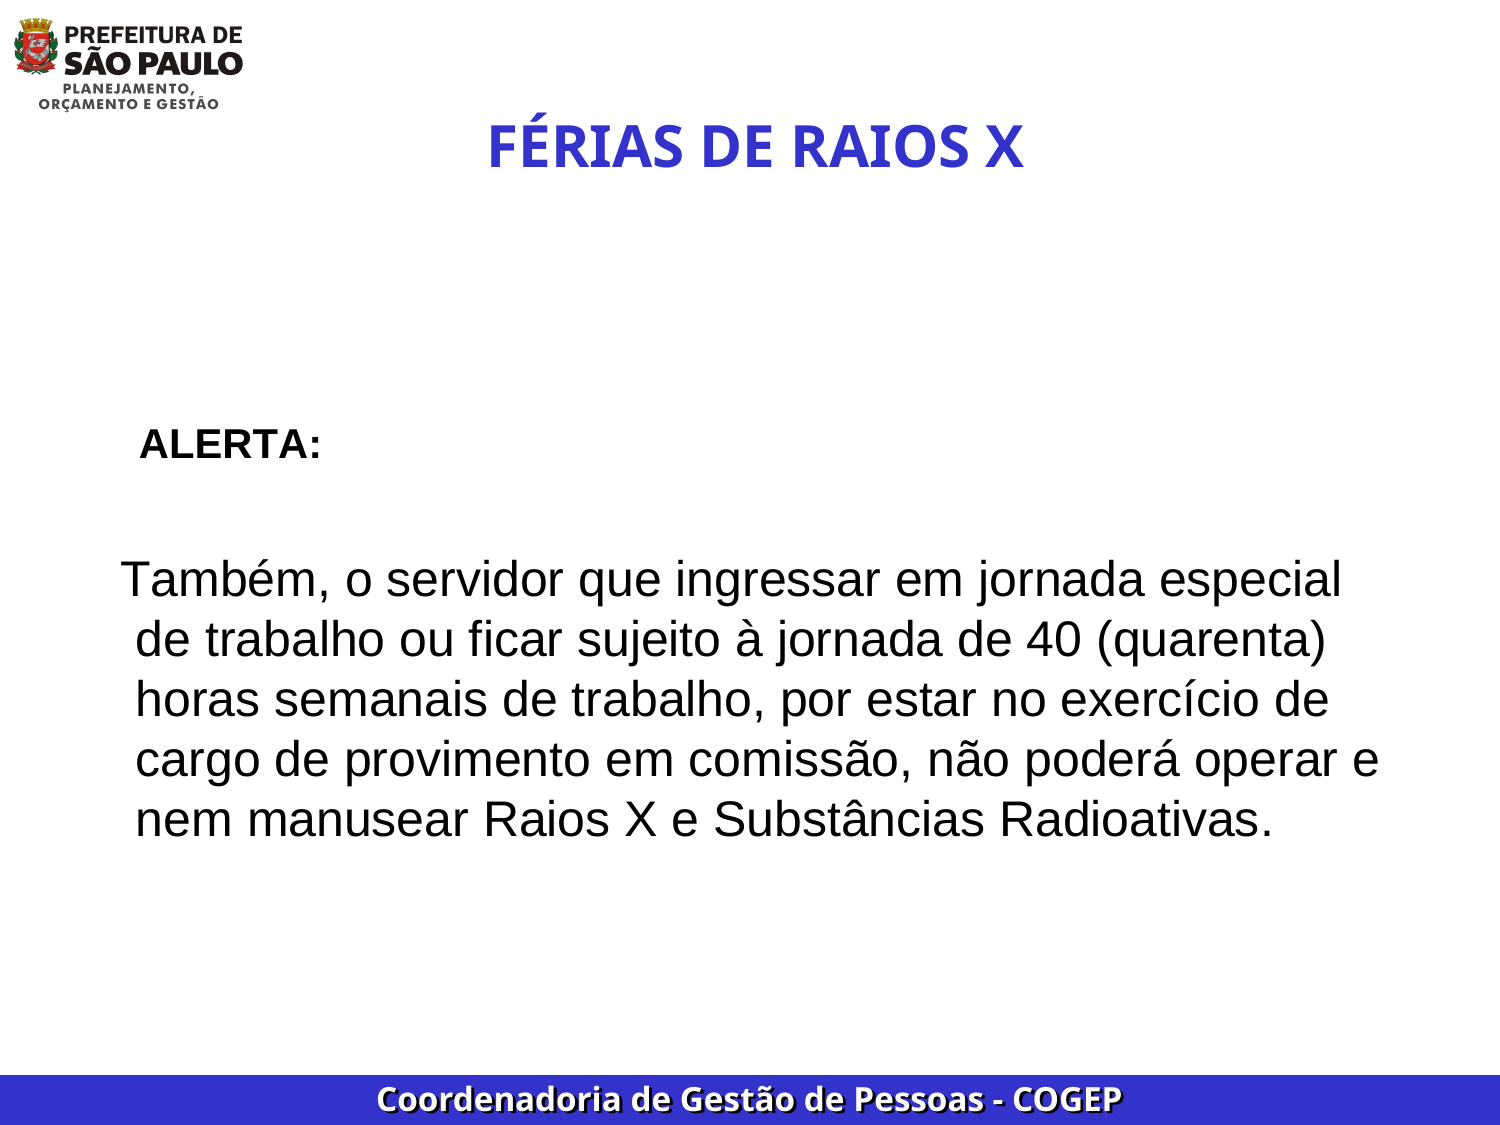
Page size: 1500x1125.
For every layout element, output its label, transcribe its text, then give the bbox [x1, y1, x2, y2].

subtitle ALERTA: Também, o servidor que ingressar em jornada especial de trabalho ou ficar sujeito à jornada de 40 (quarenta) horas semanais de trabalho, por estar no exercício de cargo de provimento em comissão, não poderá operar e nem manusear Raios X e Substâncias Radioativas. [29, 376, 1436, 853]
title FÉRIAS DE RAIOS X [100, 101, 1412, 187]
